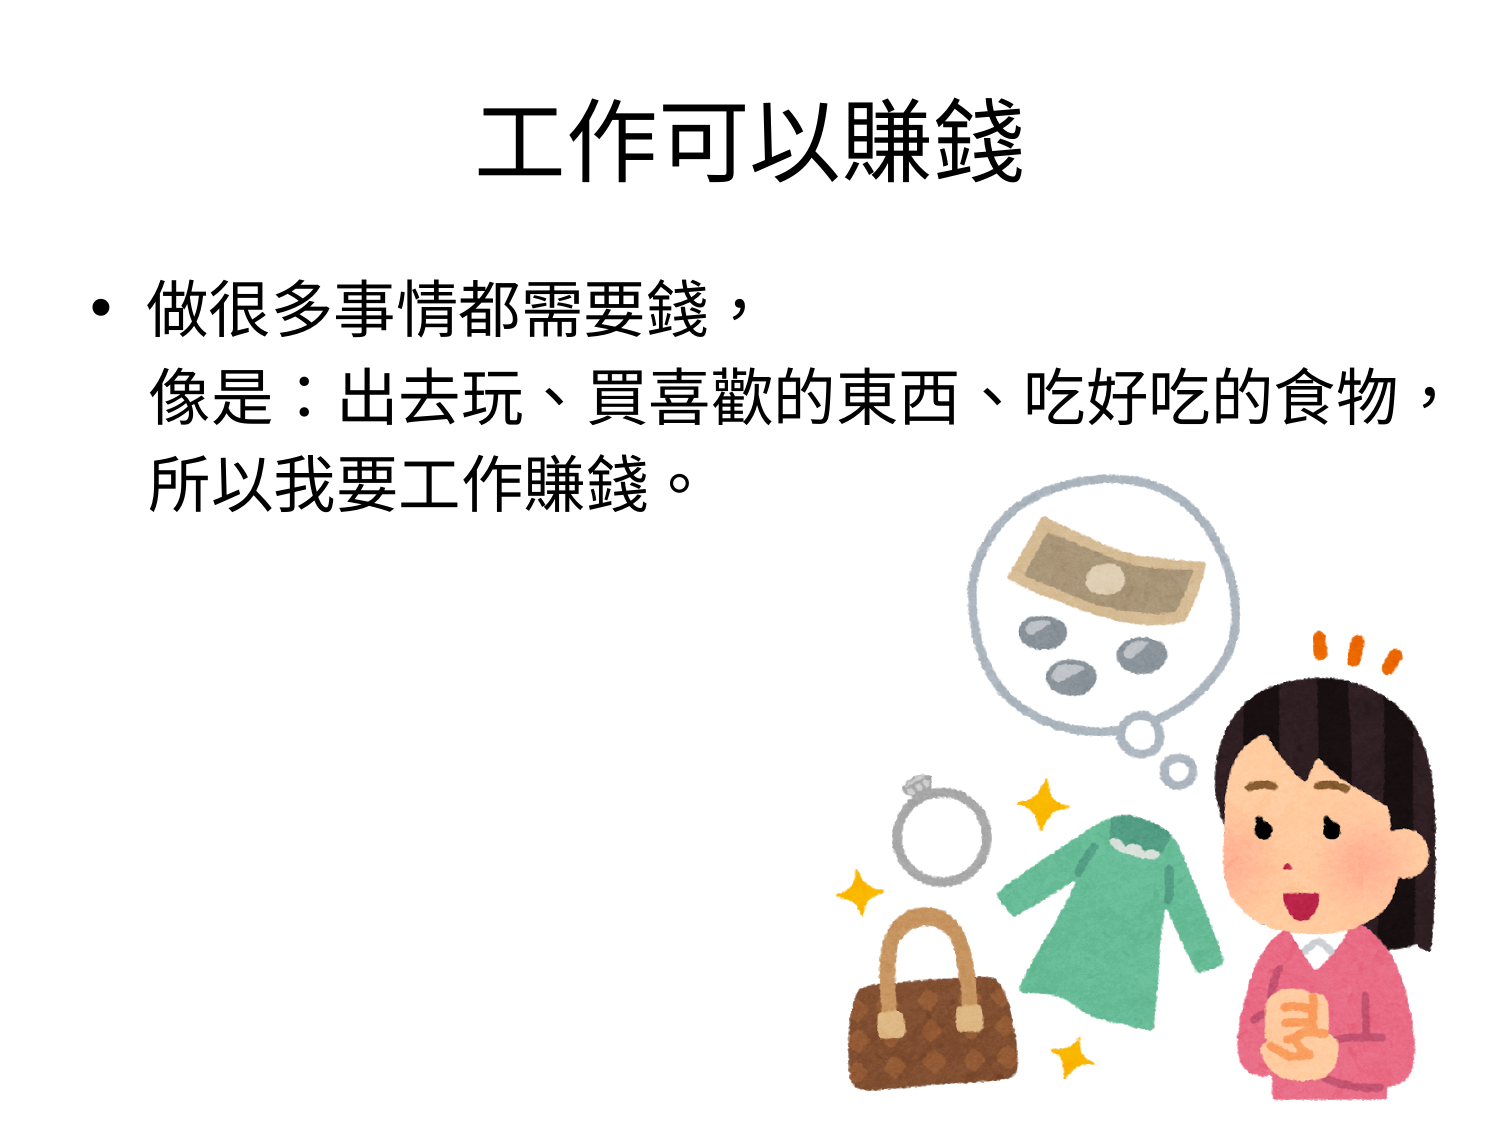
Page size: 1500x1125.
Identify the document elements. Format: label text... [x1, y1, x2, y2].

list 做很多事情都需要錢， 像是：出去玩、買喜歡的東西、吃好吃的食物， 所以我要工作賺錢。 [75, 262, 1500, 1005]
picture [818, 457, 1452, 1123]
title 工作可以賺錢 [75, 45, 1425, 233]
